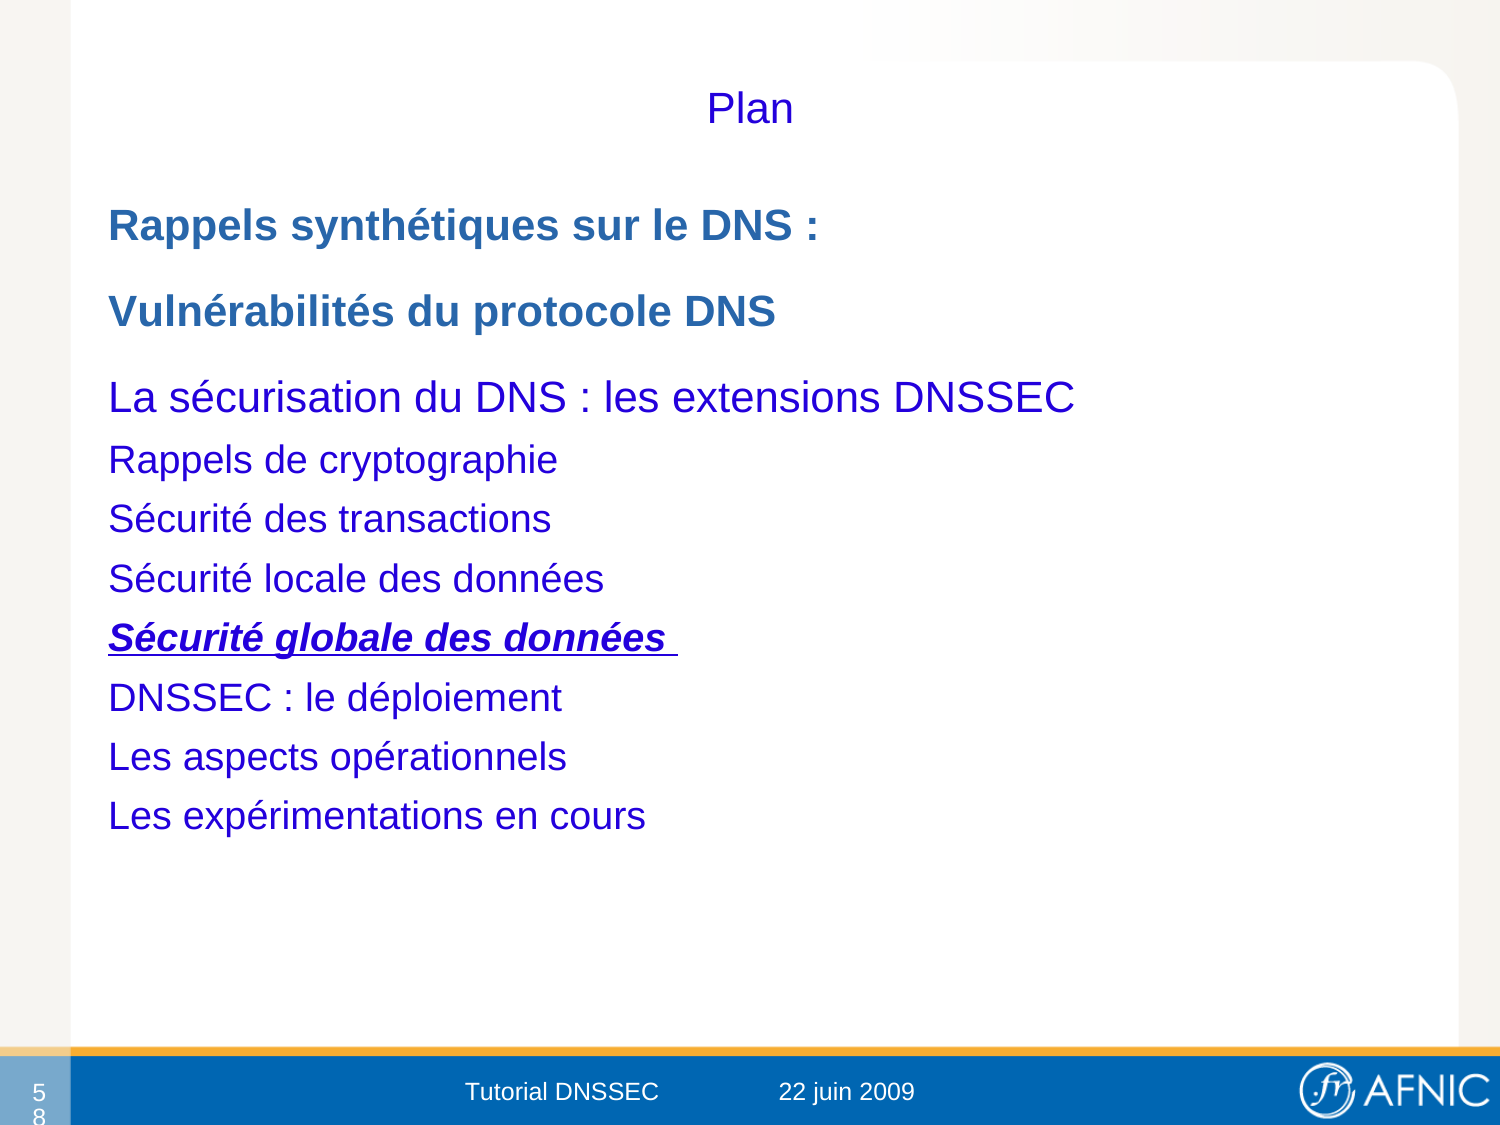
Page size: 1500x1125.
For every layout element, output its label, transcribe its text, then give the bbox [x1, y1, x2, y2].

list Rappels synthétiques sur le DNS : Vulnérabilités du protocole DNS La sécurisation du DNS : les extensions DNSSEC Rappels de cryptographie Sécurité des transactions Sécurité locale des données Sécurité globale des données DNSSEC : le déploiement Les aspects opérationnels Les expérimentations en cours [108, 192, 1426, 1004]
picture [35, 1118, 42, 1125]
title Plan [110, 19, 1391, 192]
picture [0, 0, 1500, 1125]
